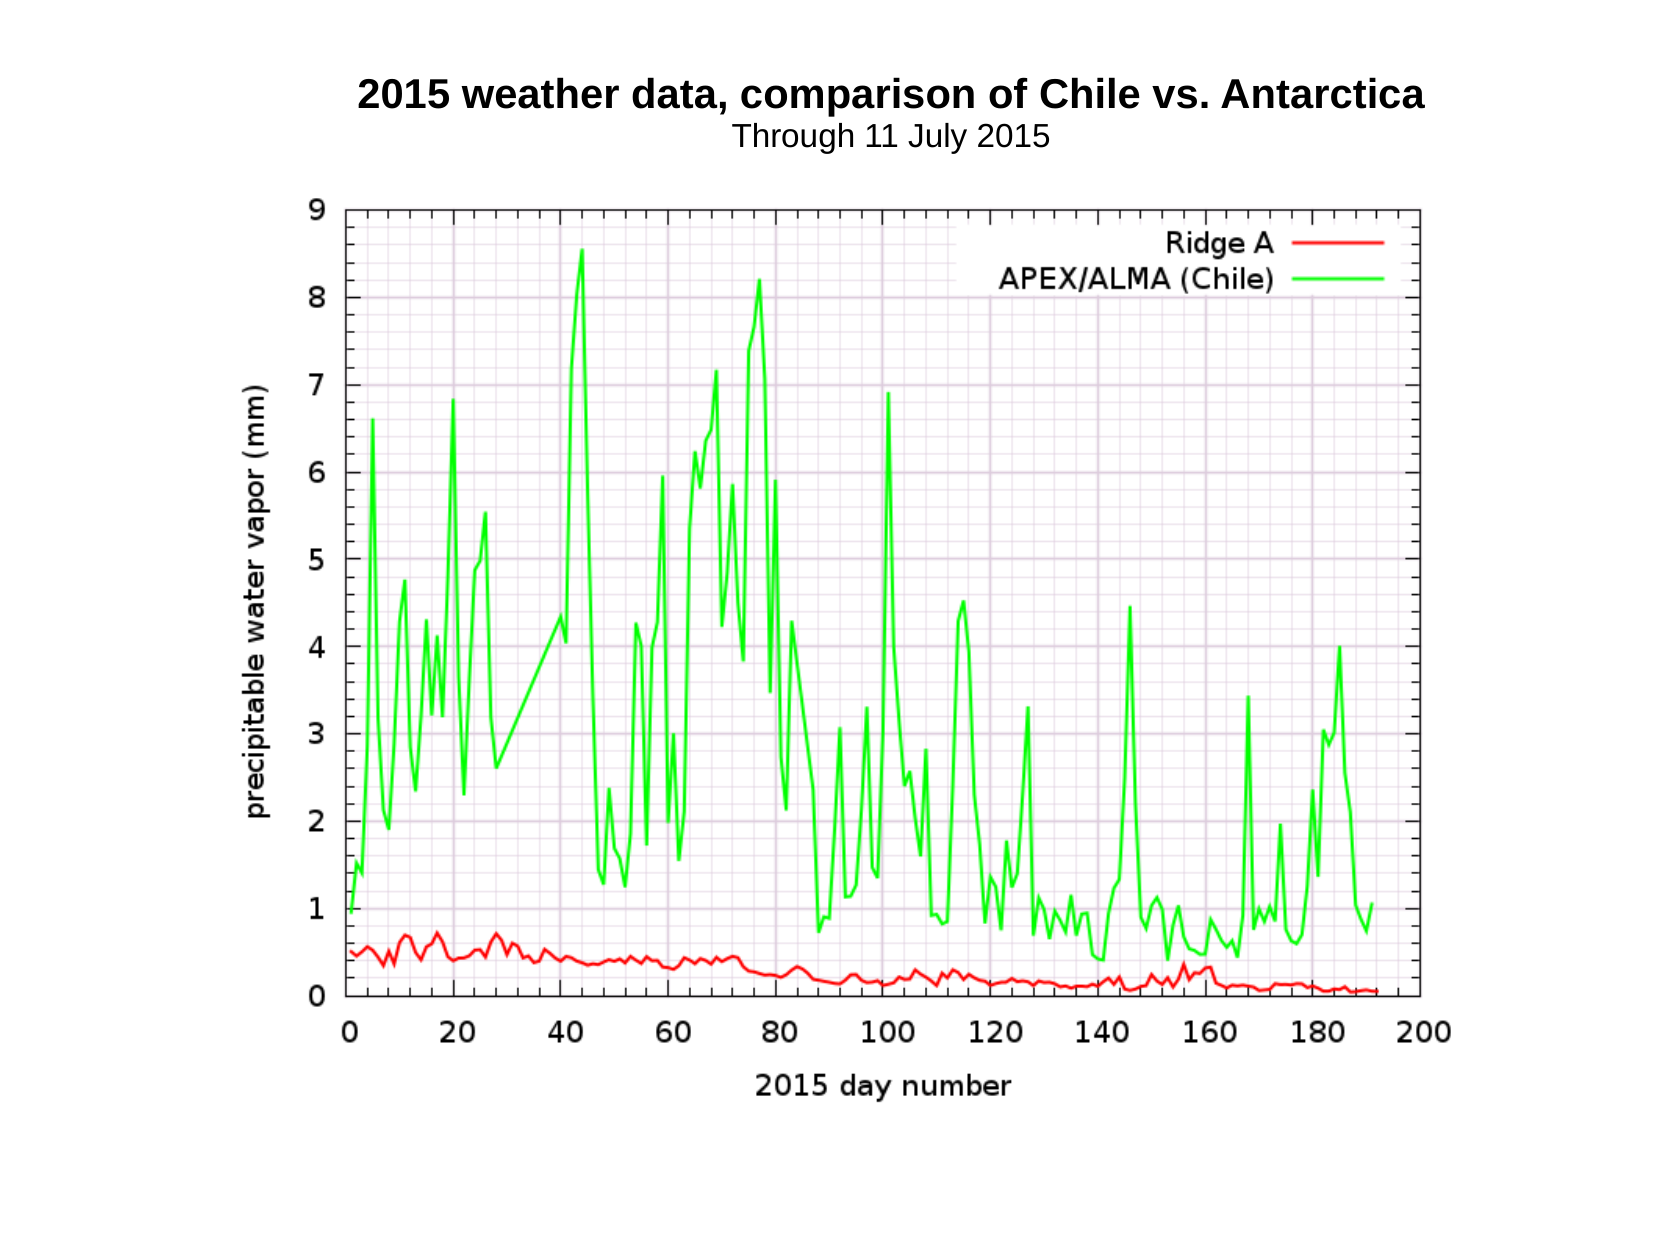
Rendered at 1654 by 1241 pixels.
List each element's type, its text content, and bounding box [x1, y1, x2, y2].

picture [225, 172, 1476, 1111]
text_box 2015 weather data, comparison of Chile vs. Antarctica Through 11 July 2015 [342, 63, 1441, 162]
